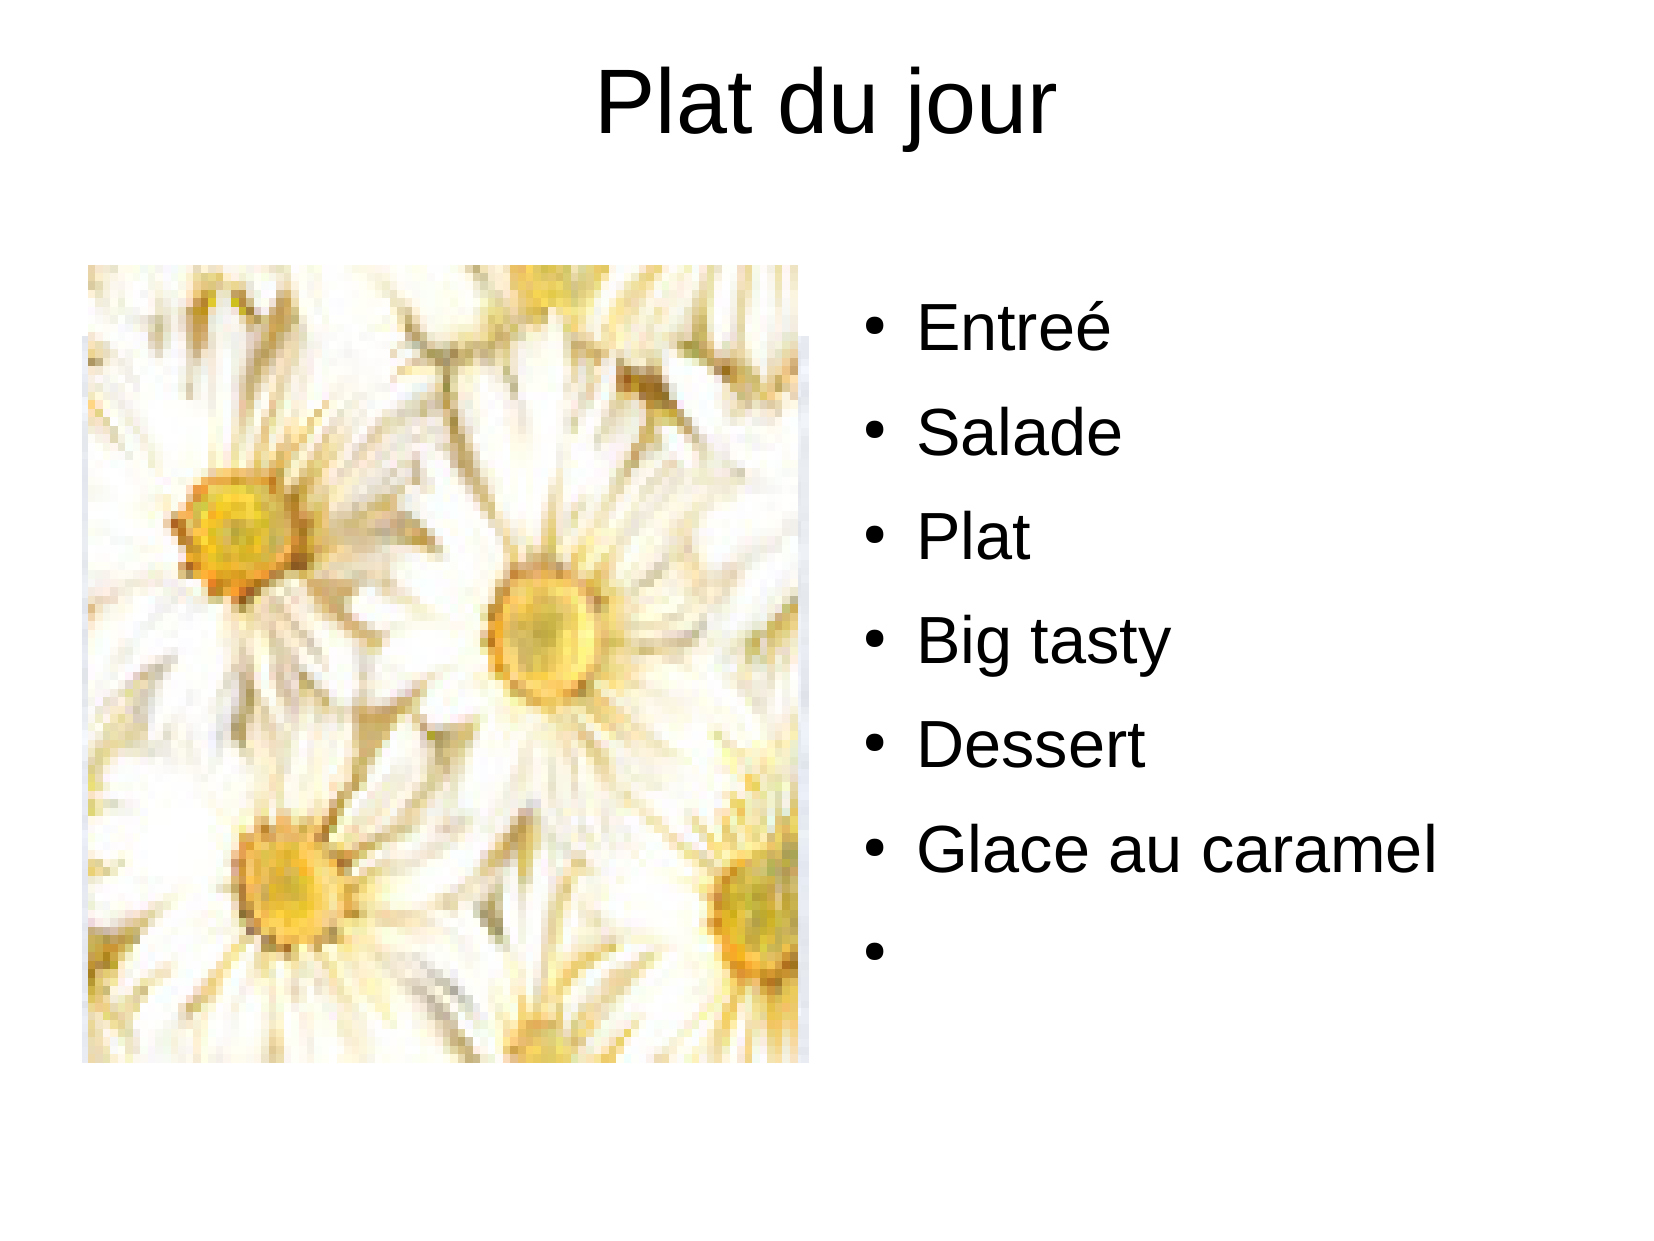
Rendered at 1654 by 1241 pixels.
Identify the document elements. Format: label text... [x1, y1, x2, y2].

list Entreé Salade Plat Big tasty Dessert Glace au caramel [845, 290, 1572, 1094]
title Plat du jour [82, 50, 1571, 256]
picture [82, 265, 809, 1063]
